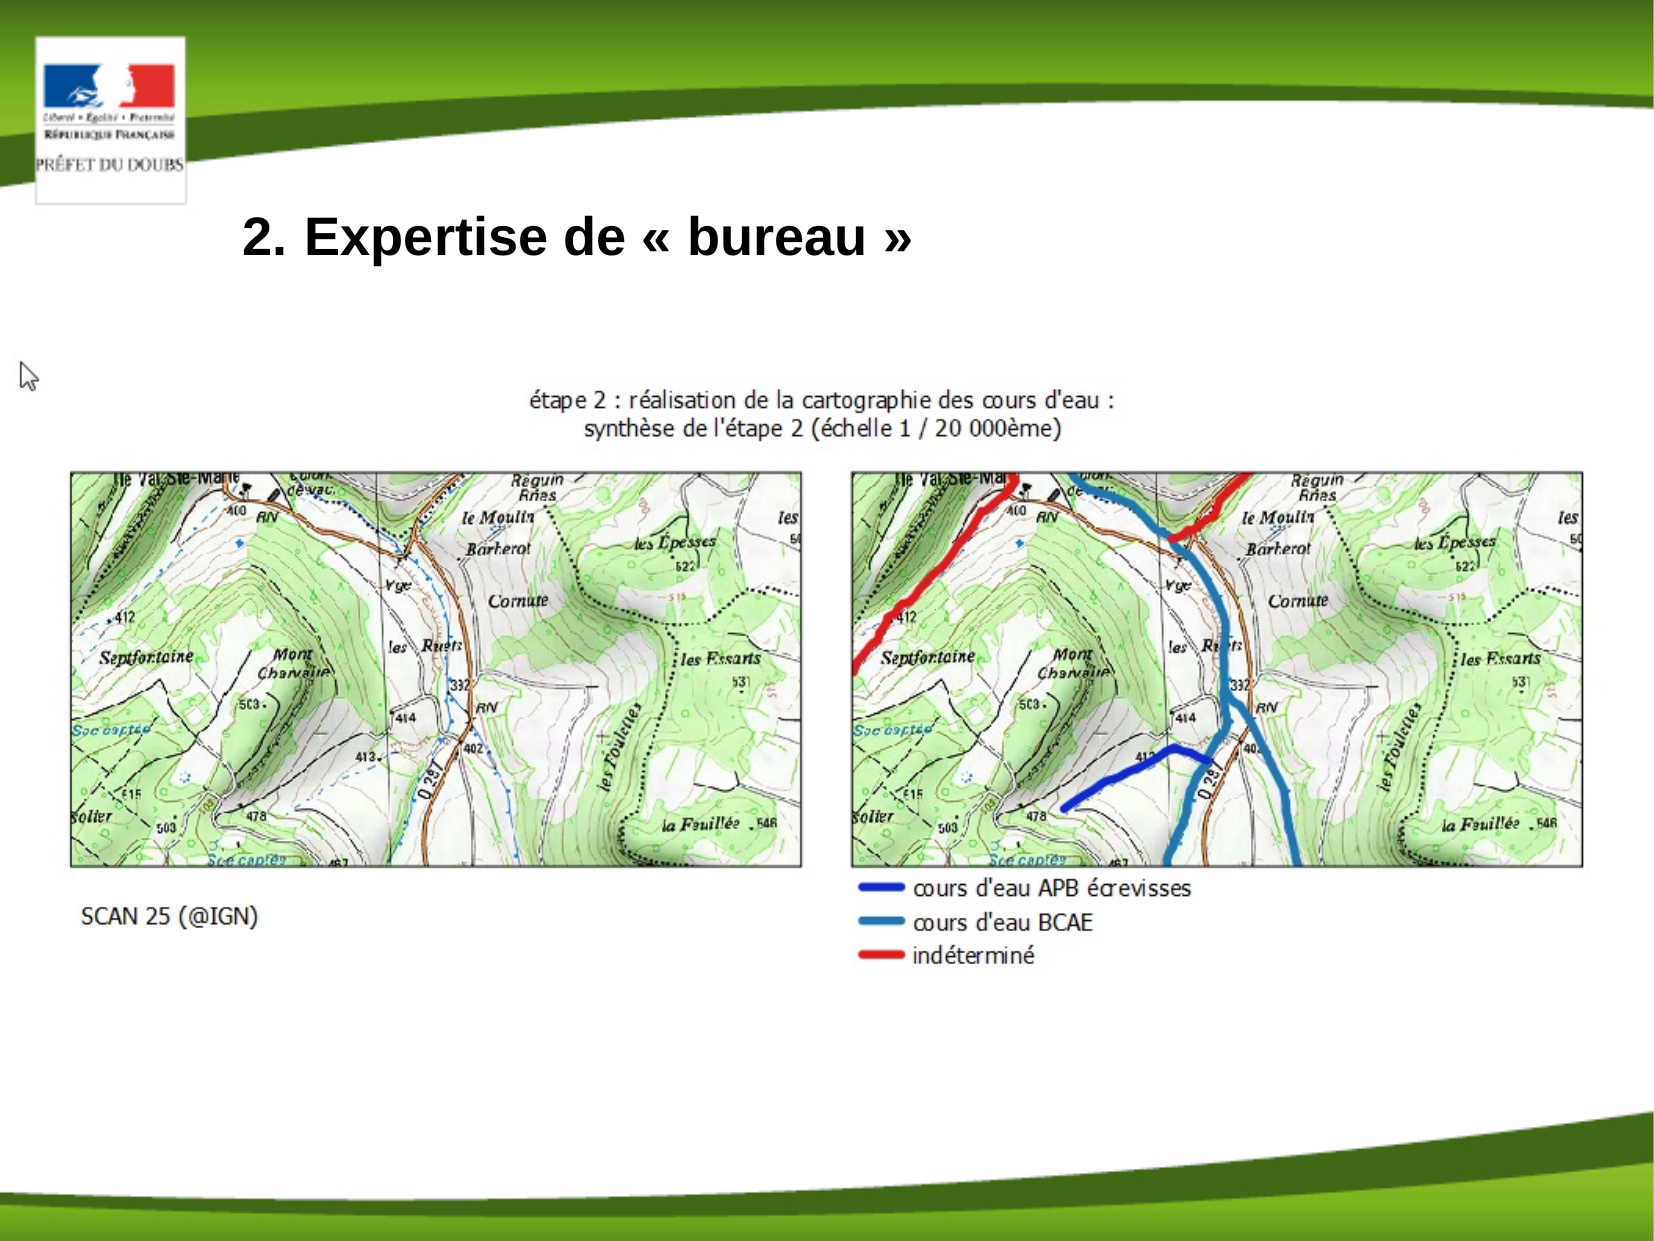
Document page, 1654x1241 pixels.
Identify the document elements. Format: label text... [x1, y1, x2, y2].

list Expertise de « bureau » [76, 975, 1565, 1190]
list Expertise de « bureau » [76, 206, 1565, 352]
picture [0, 0, 1654, 1241]
